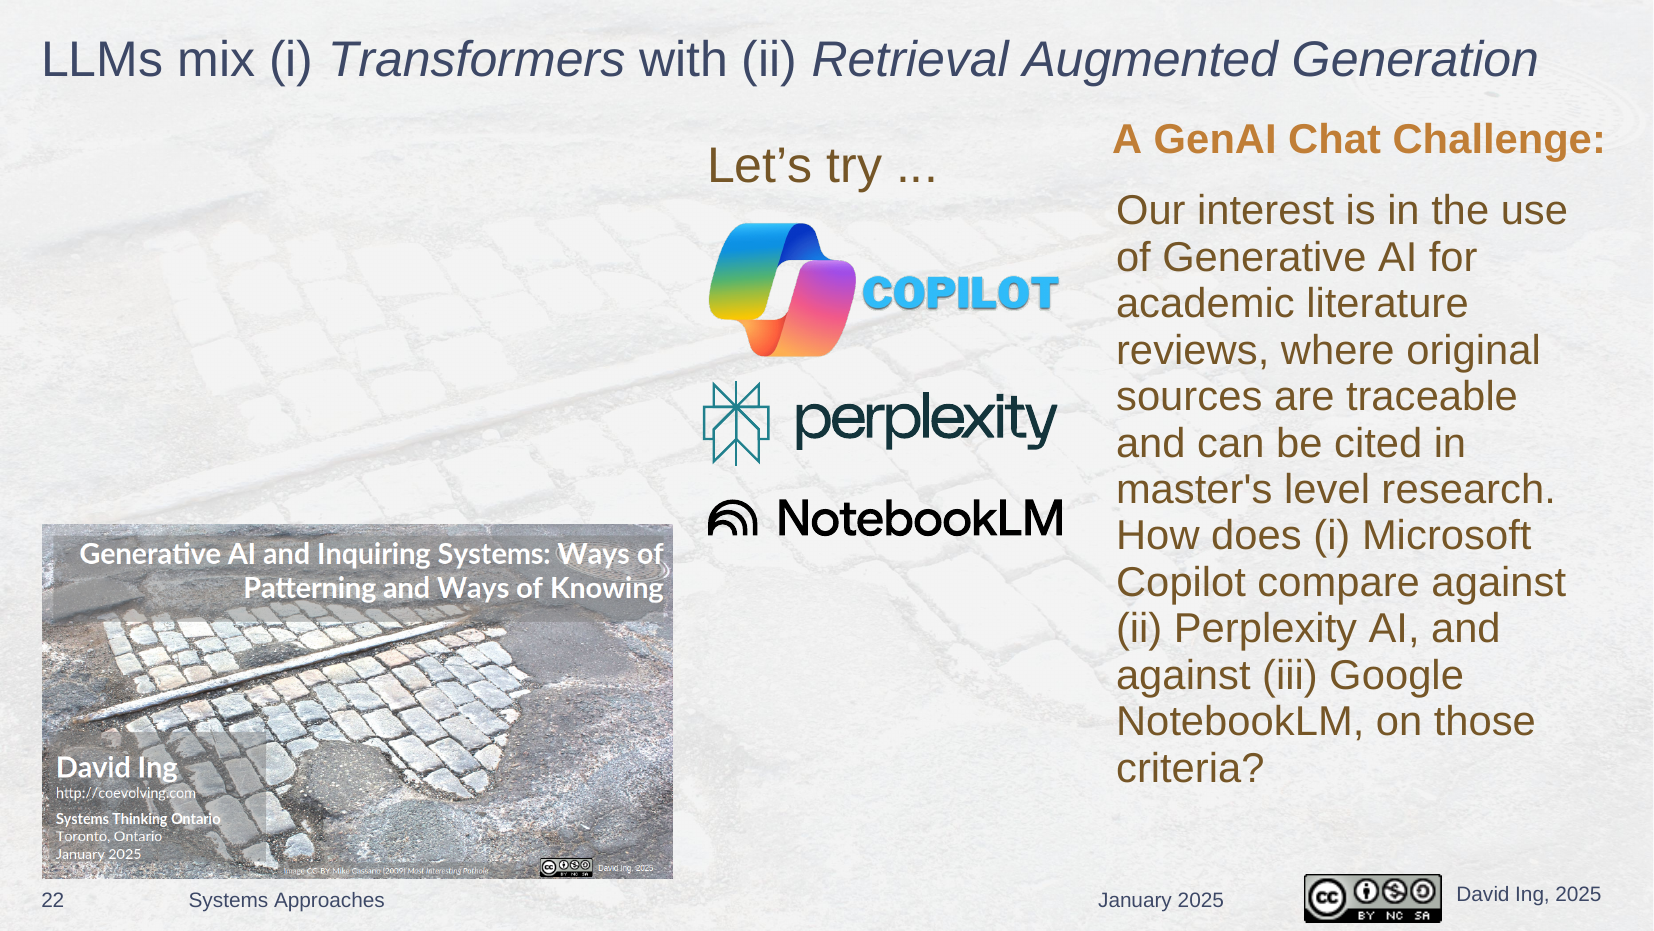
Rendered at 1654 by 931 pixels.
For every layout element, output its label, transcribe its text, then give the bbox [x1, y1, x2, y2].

text_box Our interest is in the use of Generative AI for academic literature reviews, where original sources are traceable and can be cited in master's level research. How does (i) Microsoft Copilot compare against (ii) Perplexity AI, and against (iii) Google NotebookLM, on those criteria? [1101, 179, 1613, 811]
text_box A GenAI Chat Challenge: [1097, 108, 1648, 170]
title LLMs mix (i) Transformers with (ii) Retrieval Augmented Generation [41, 30, 1613, 126]
text_box Let’s try ... [692, 129, 1061, 200]
picture [0, 0, 1654, 931]
